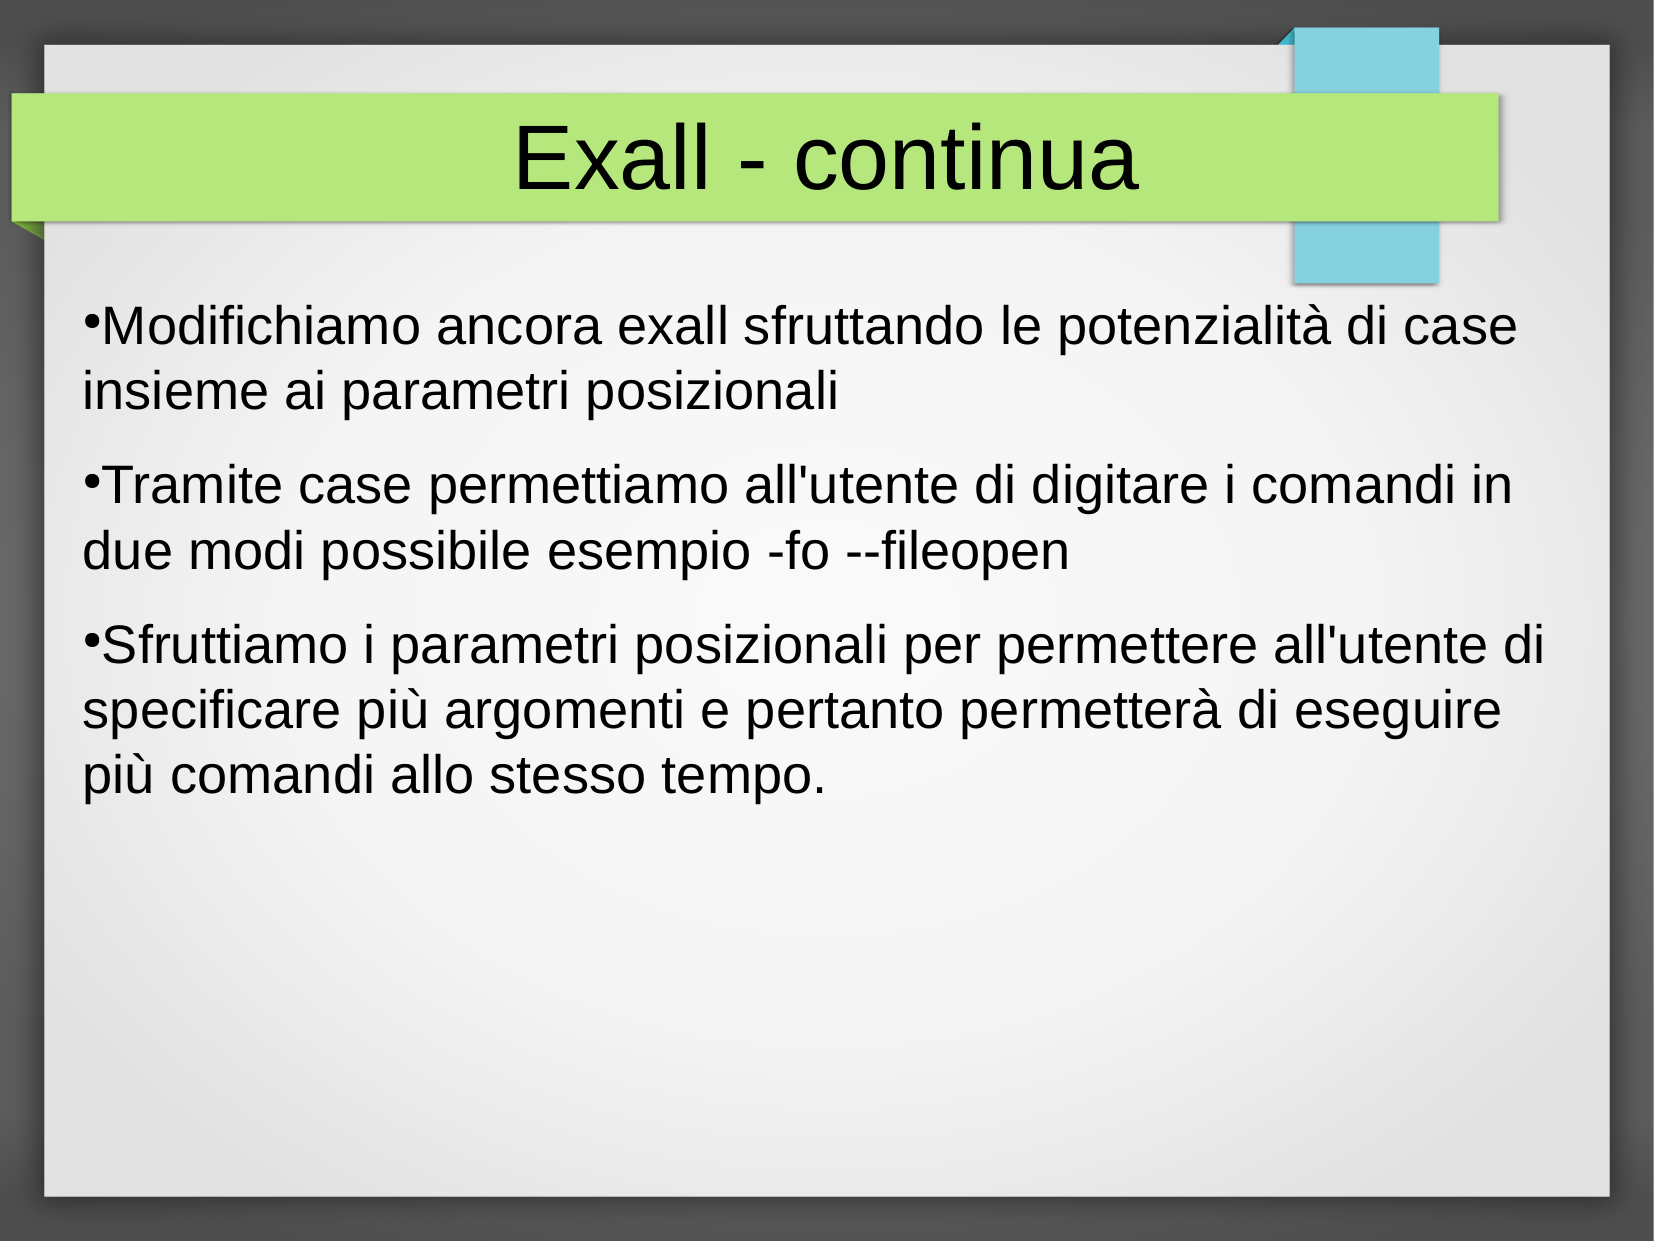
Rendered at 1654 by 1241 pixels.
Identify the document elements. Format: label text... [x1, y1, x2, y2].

picture [0, 0, 1654, 1241]
title Exall - continua [82, 49, 1571, 257]
list Modifichiamo ancora exall sfruttando le potenzialità di case insieme ai parametri posizionali Tramite case permettiamo all'utente di digitare i comandi in due modi possibile esempio -fo --fileopen Sfruttiamo i parametri posizionali per permettere all'utente di specificare più argomenti e pertanto permetterà di eseguire più comandi allo stesso tempo. [82, 290, 1571, 1010]
